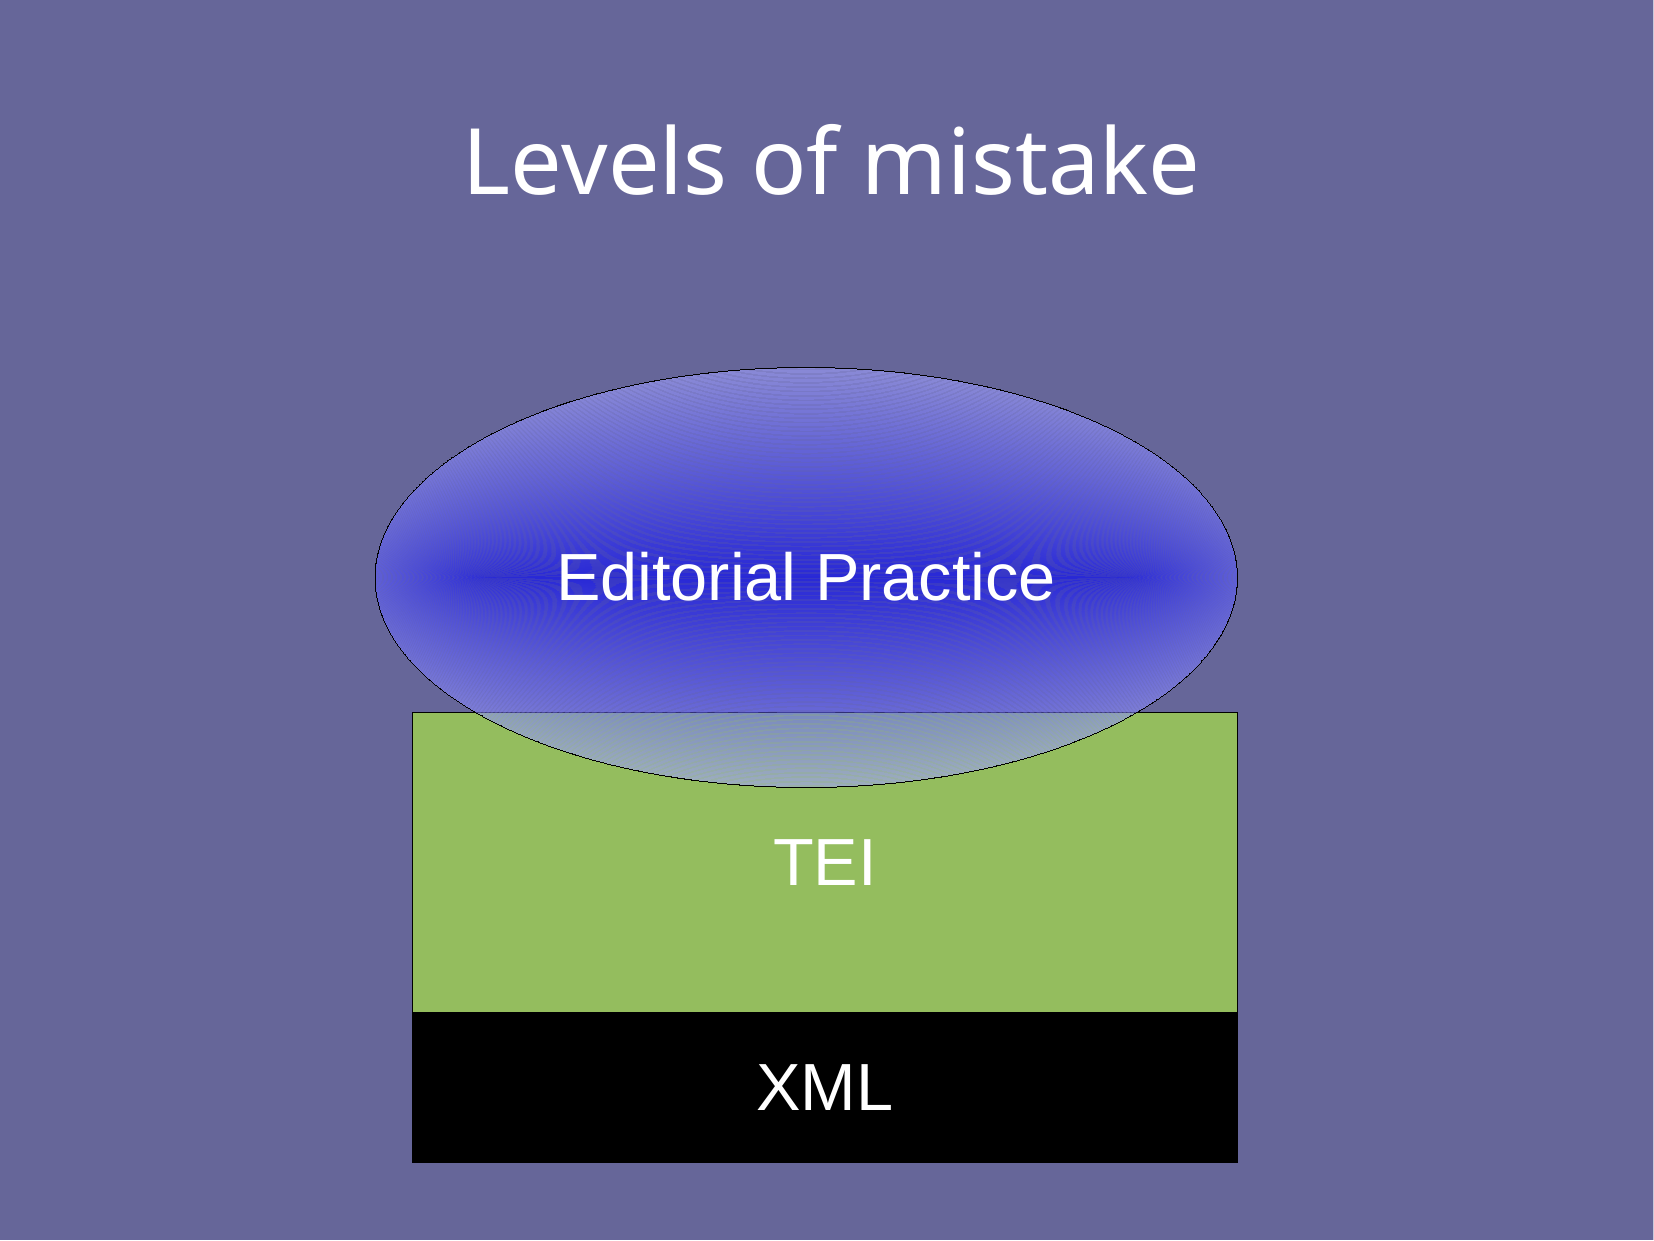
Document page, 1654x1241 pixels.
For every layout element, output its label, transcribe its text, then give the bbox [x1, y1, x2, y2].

text_box TEI [412, 712, 1238, 1013]
title Levels of mistake [125, 55, 1538, 263]
text_box XML [412, 1013, 1238, 1163]
text_box Editorial Practice [375, 367, 1238, 788]
